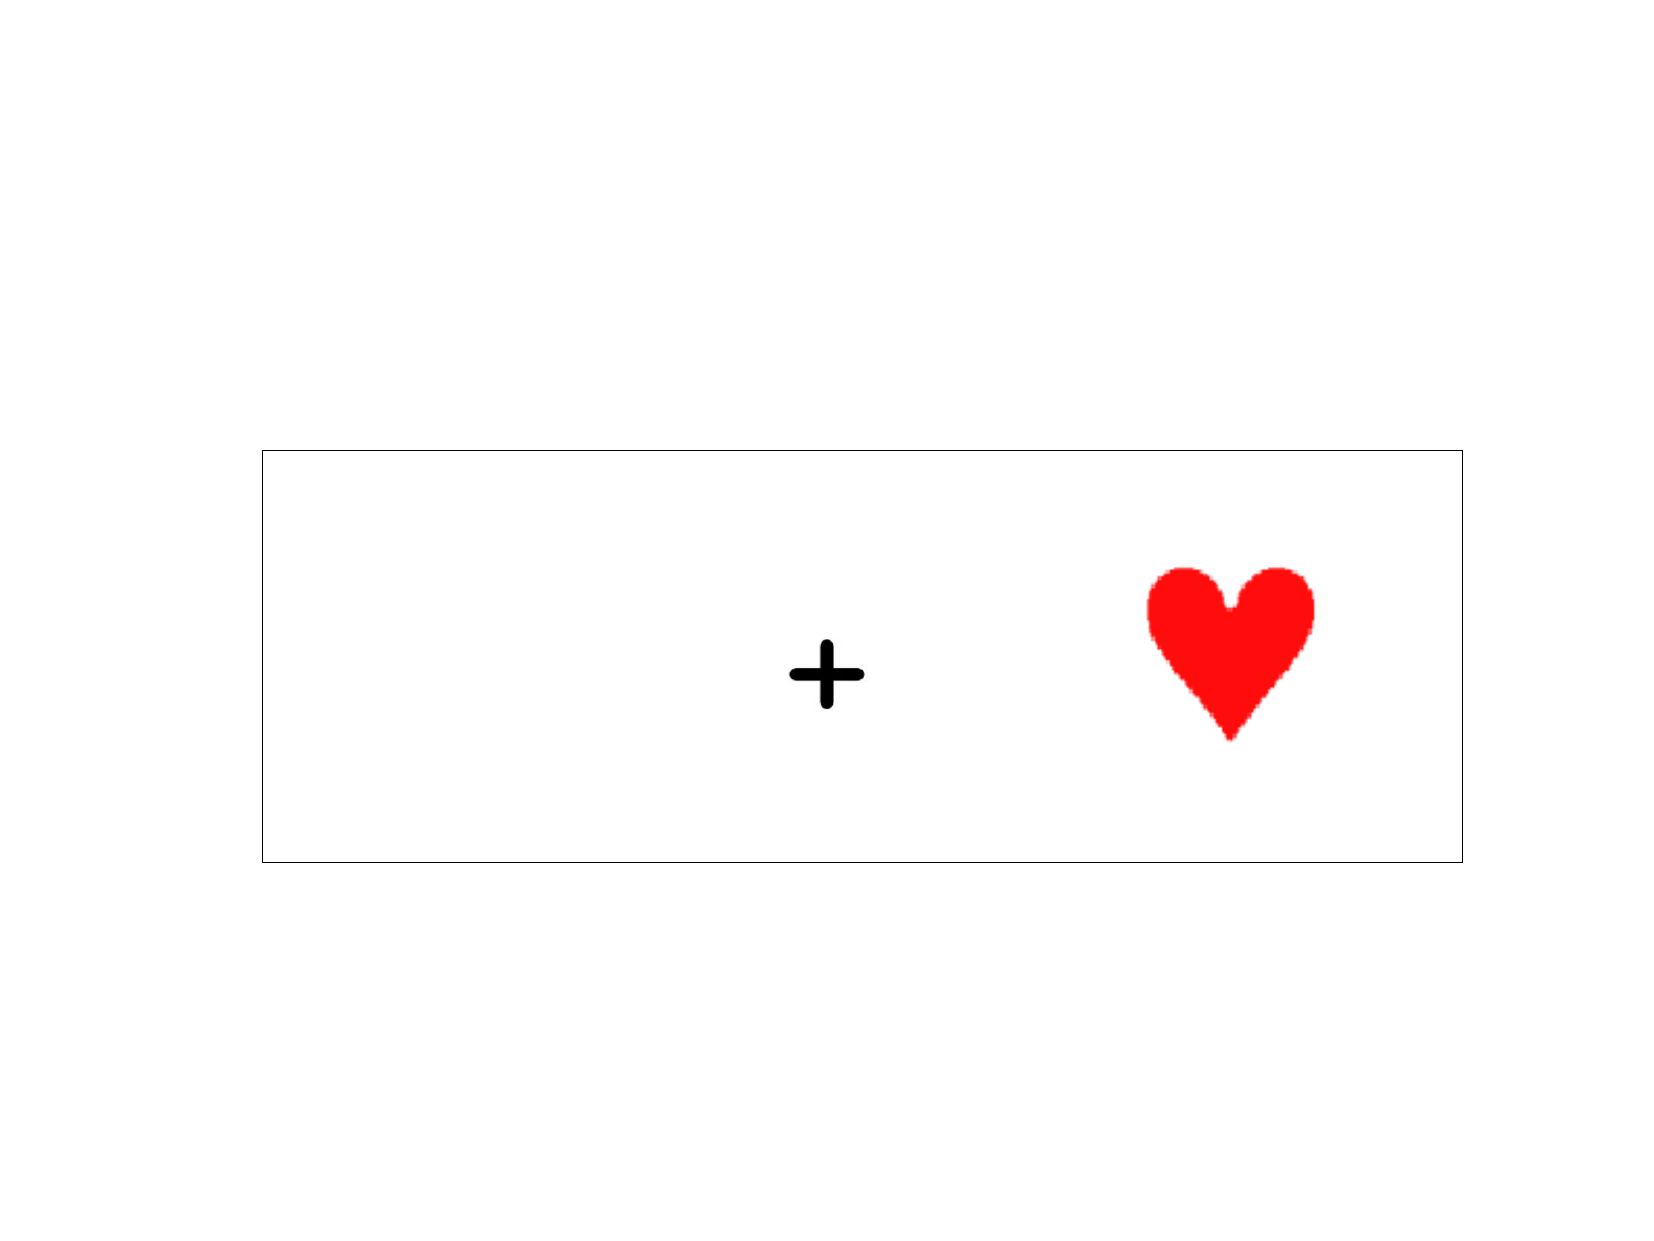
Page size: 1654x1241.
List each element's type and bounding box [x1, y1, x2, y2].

picture [787, 637, 868, 712]
picture [1137, 566, 1321, 751]
text_box [262, 450, 1463, 863]
